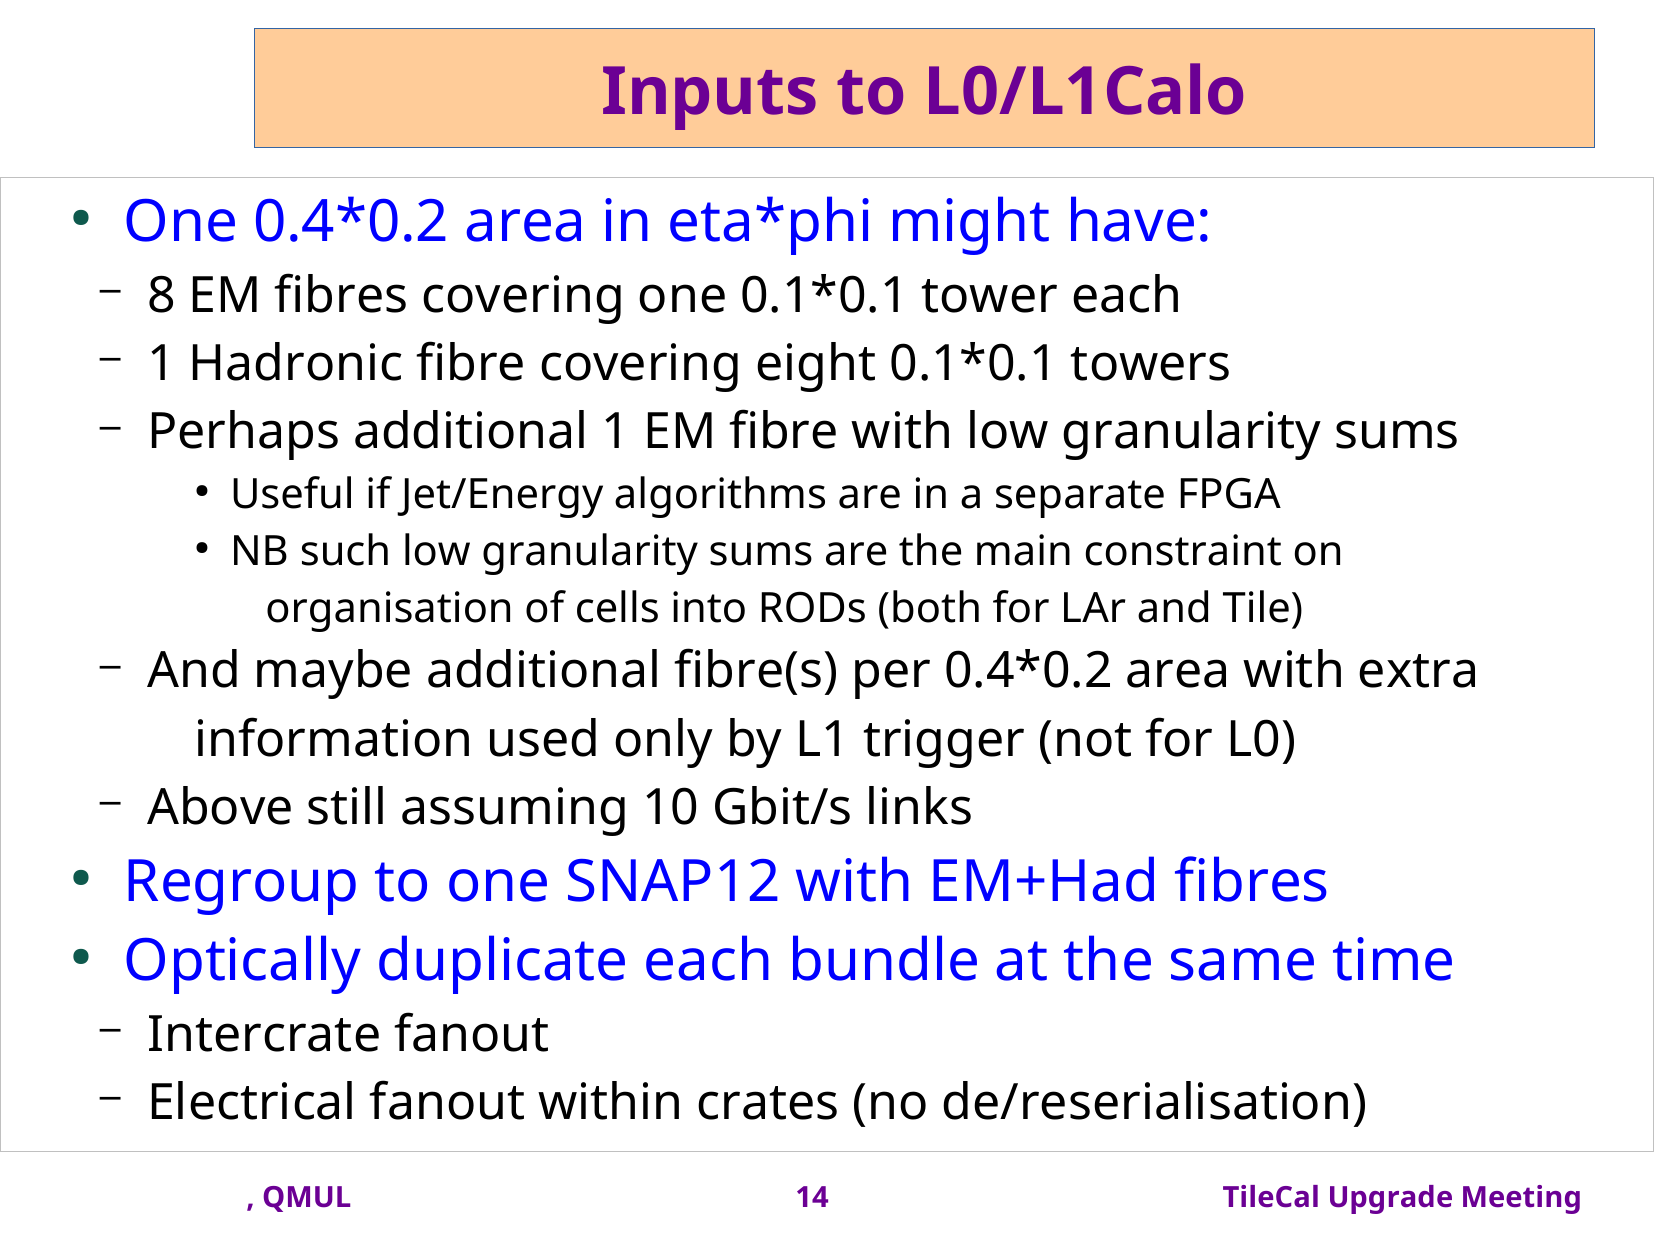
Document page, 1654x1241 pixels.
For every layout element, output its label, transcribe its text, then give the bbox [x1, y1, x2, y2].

list One 0.4*0.2 area in eta*phi might have: 8 EM fibres covering one 0.1*0.1 tower each 1 Hadronic fibre covering eight 0.1*0.1 towers Perhaps additional 1 EM fibre with low granularity sums Useful if Jet/Energy algorithms are in a separate FPGA NB such low granularity sums are the main constraint on organisation of cells into RODs (both for LAr and Tile) And maybe additional fibre(s) per 0.4*0.2 area with extra information used only by L1 trigger (not for L0) Above still assuming 10 Gbit/s links Regroup to one SNAP12 with EM+Had fibres Optically duplicate each bundle at the same time Intercrate fanout Electrical fanout within crates (no de/reserialisation) [52, 179, 1598, 1154]
title Inputs to L0/L1Calo [254, 28, 1595, 148]
